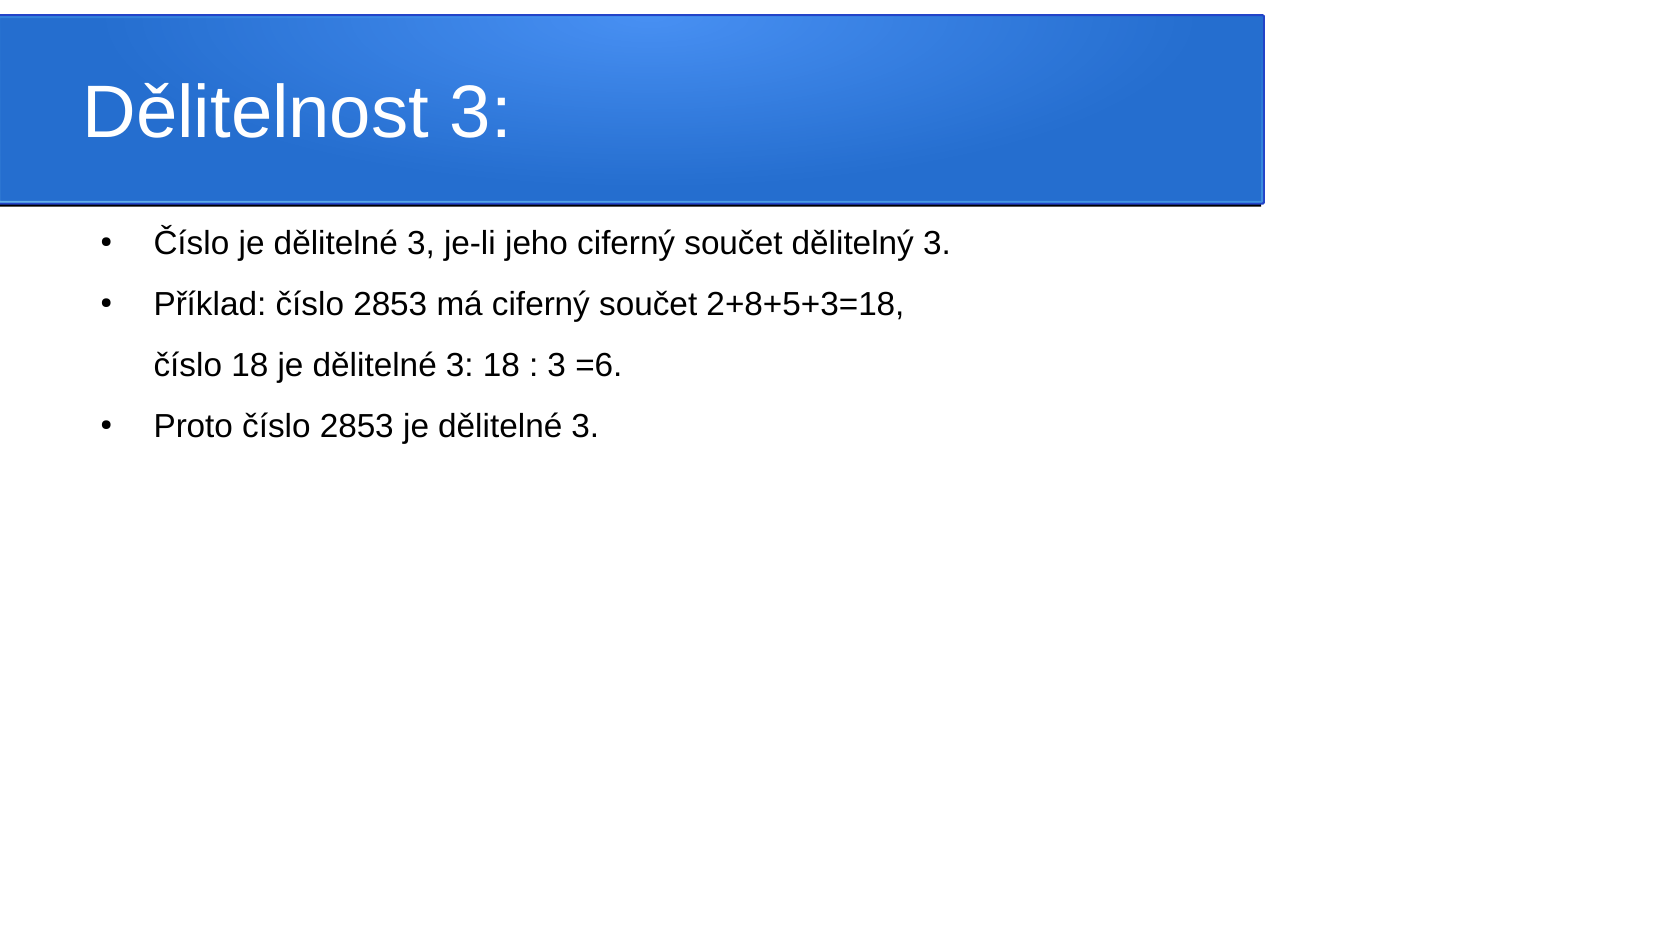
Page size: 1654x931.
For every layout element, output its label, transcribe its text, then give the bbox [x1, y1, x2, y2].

title Dělitelnost 3: [82, 35, 1235, 189]
list Číslo je dělitelné 3, je-li jeho ciferný součet dělitelný 3. Příklad: číslo 2853 má ciferný součet 2+8+5+3=18, číslo 18 je dělitelné 3: 18 : 3 =6. Proto číslo 2853 je dělitelné 3. [82, 224, 1571, 764]
